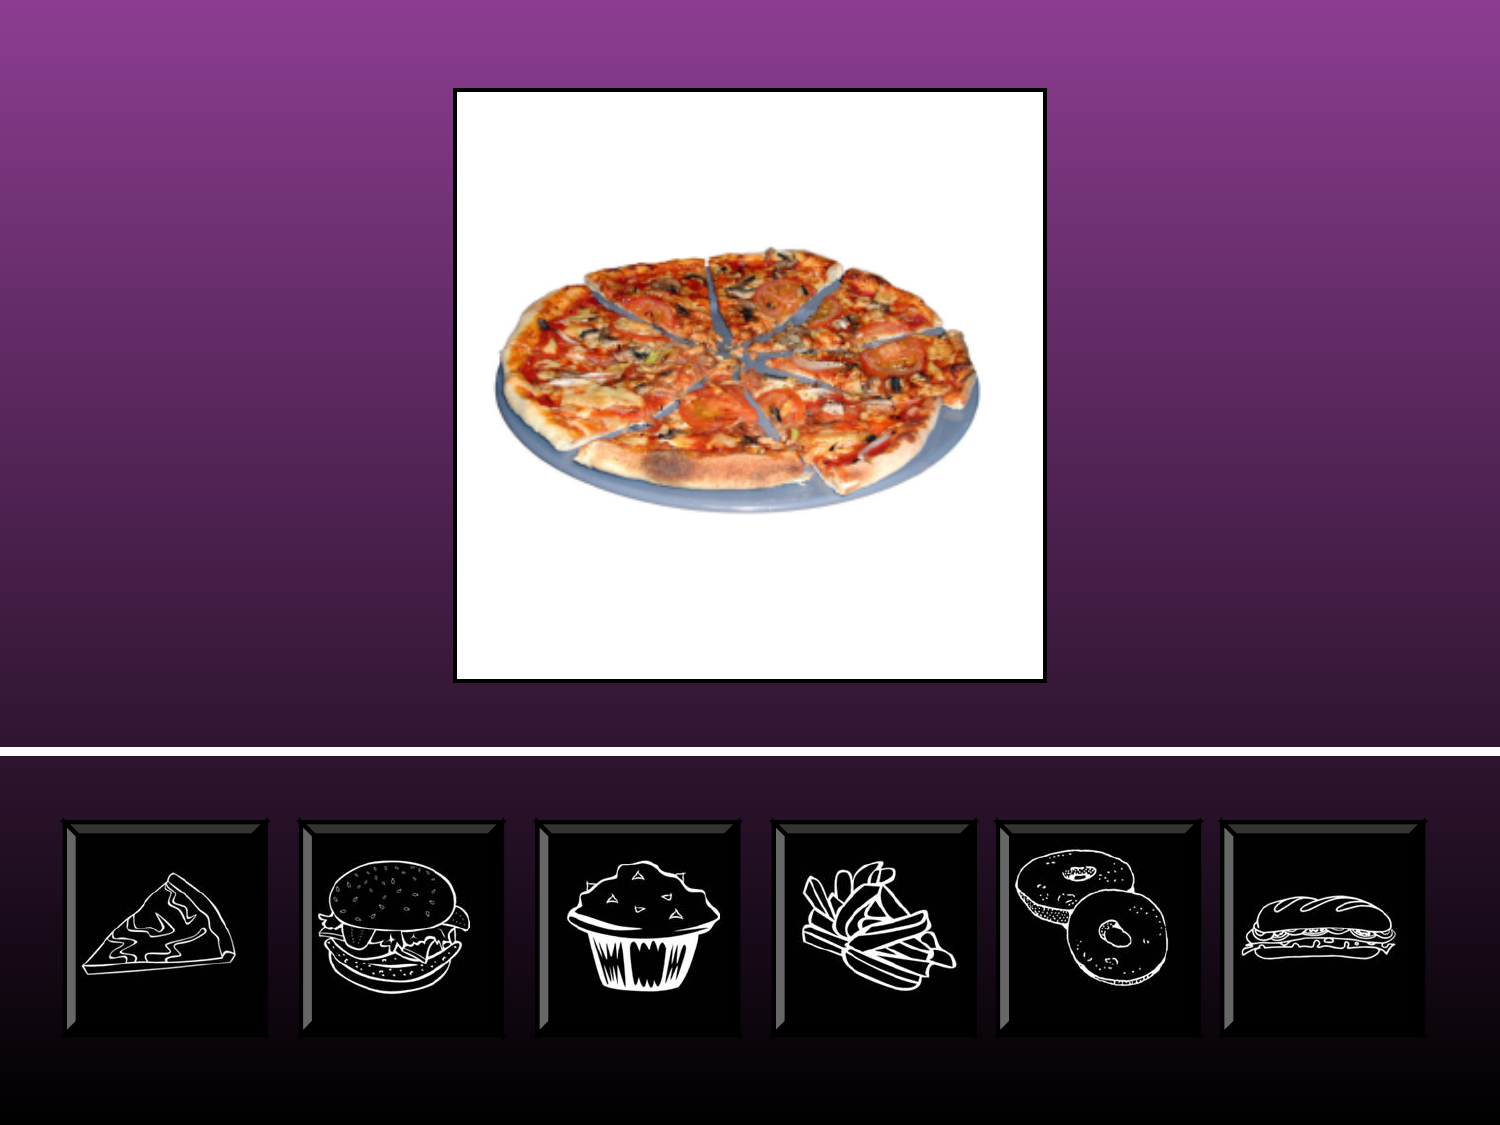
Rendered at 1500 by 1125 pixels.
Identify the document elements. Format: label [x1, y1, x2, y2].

text_box [539, 822, 739, 1035]
picture [468, 221, 1011, 543]
text_box [66, 822, 266, 1035]
text_box [775, 822, 975, 1035]
text_box [1224, 822, 1424, 1035]
text_box [454, 90, 1046, 681]
text_box [1000, 822, 1199, 1035]
text_box [302, 822, 502, 1035]
